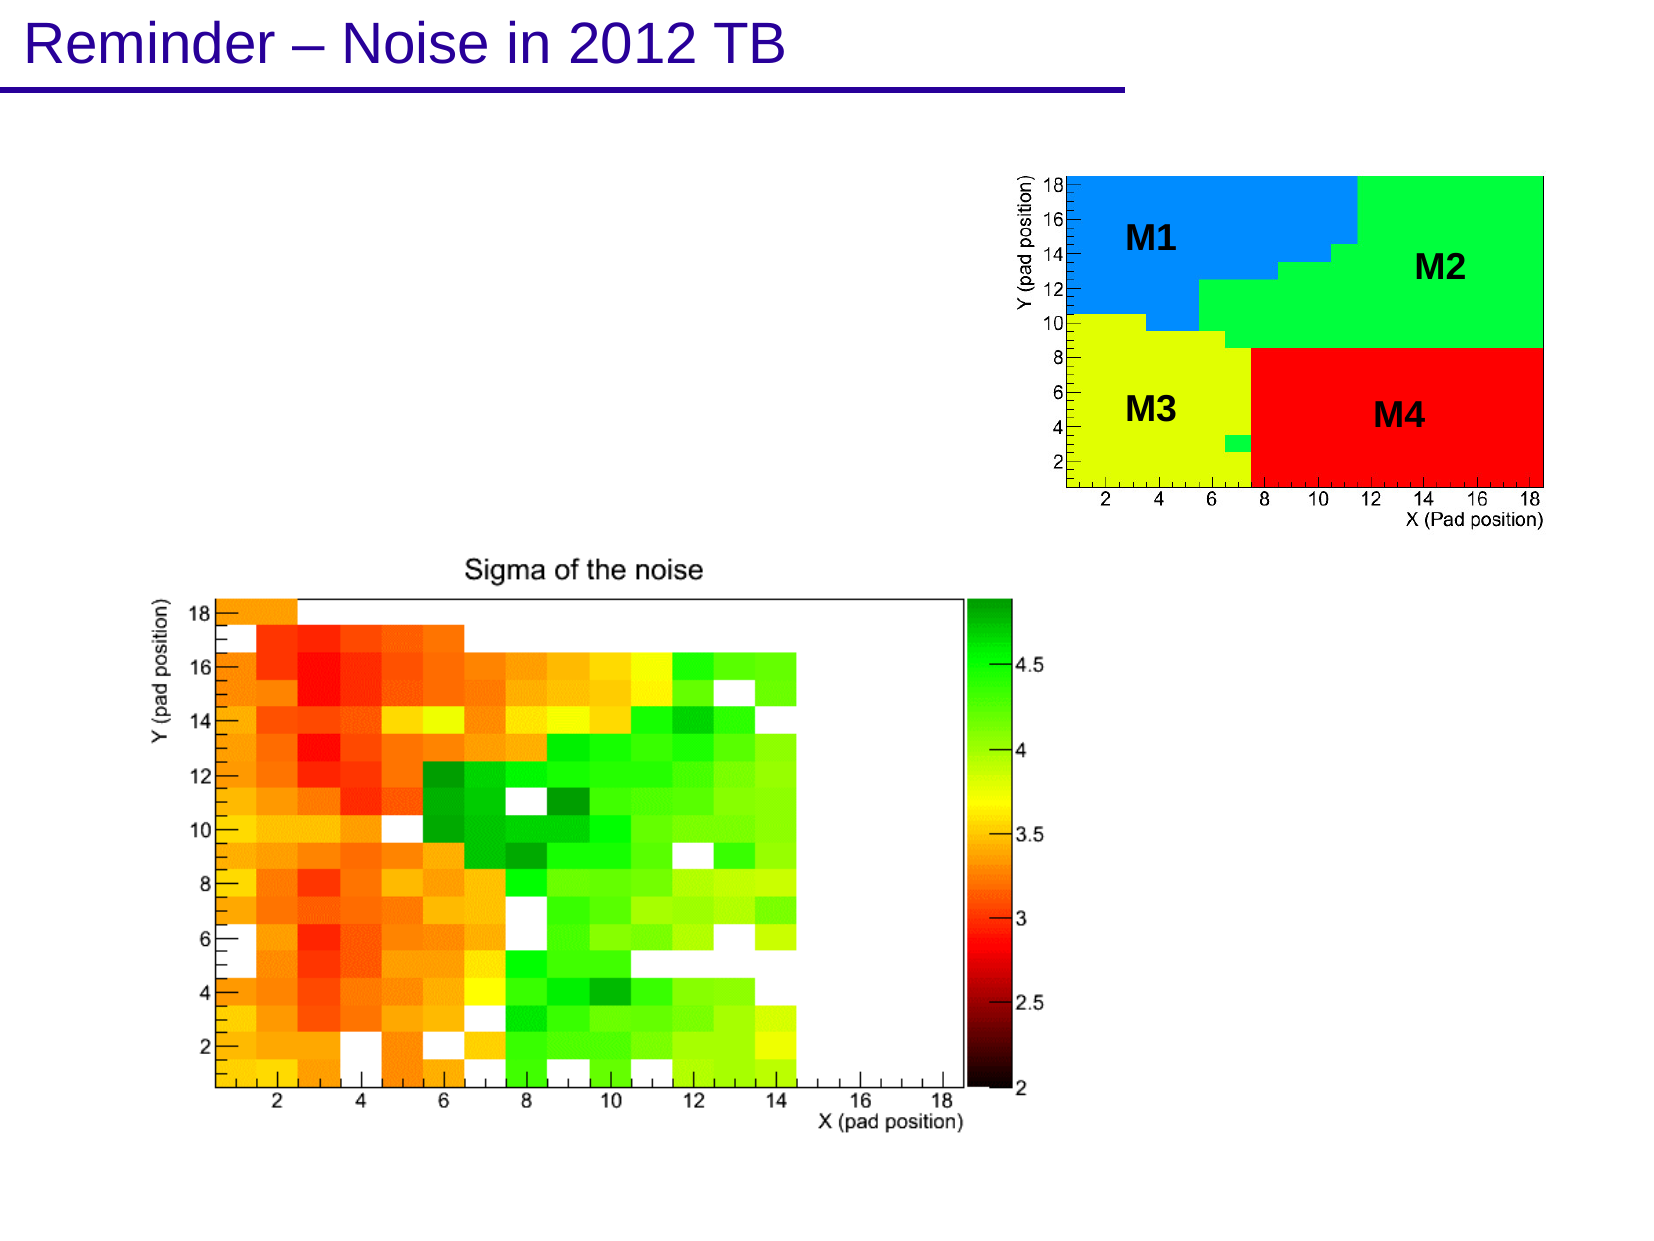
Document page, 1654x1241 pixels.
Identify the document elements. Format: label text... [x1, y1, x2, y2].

title Reminder – Noise in 2012 TB [23, 10, 1512, 76]
text_box M2 [1399, 238, 1489, 297]
text_box M3 [1110, 380, 1199, 439]
picture [120, 134, 1616, 1186]
text_box M4 [1358, 386, 1506, 445]
text_box M1 [1110, 208, 1258, 267]
